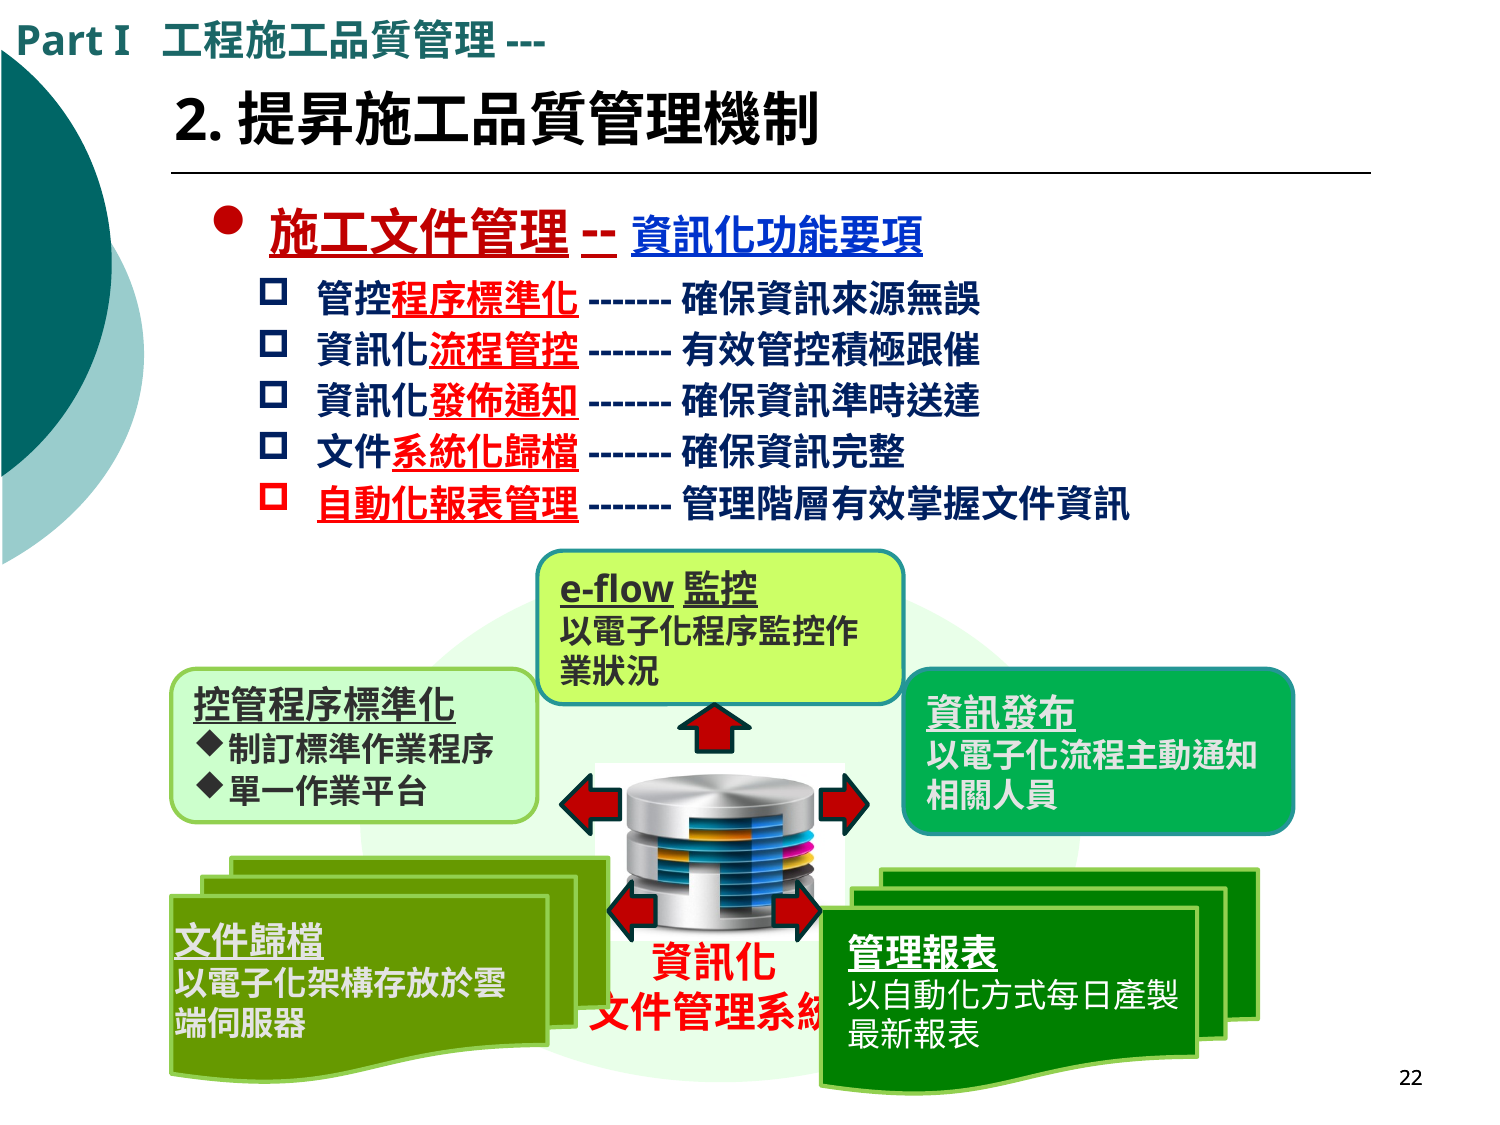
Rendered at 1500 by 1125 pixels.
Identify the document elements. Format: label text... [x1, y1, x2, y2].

text_box 資訊化 文件管理系統 [574, 928, 820, 1044]
picture [595, 763, 845, 928]
text_box 施工文件管理--資訊化功能要項 [194, 184, 1235, 270]
text_box 管理報表 以自動化方式每日產製最新報表 [832, 921, 1199, 1061]
text_box [171, 598, 1258, 1094]
text_box 管控程序標準化-------確保資訊來源無誤 資訊化流程管控-------有效管控積極跟催 資訊化發佈通知-------確保資訊準時送達 文件系統化歸檔-------確保資訊完整 自動化報表管理-------管理階層有效掌握文件資訊 [242, 267, 1317, 532]
text_box Part I 工程施工品質管理--- [0, 0, 597, 79]
text_box 2.提昇施工品質管理機制 [159, 66, 1376, 169]
text_box 文件歸檔 以電子化架構存放於雲端伺服器 [159, 909, 526, 1050]
picture [808, 914, 820, 928]
text_box e-flow監控 以電子化程序監控作業狀況 [537, 550, 904, 705]
text_box 控管程序標準化 制訂標準作業程序 單一作業平台 [171, 668, 538, 823]
text_box [171, 1050, 460, 1082]
picture [609, 914, 621, 928]
text_box 資訊發布 以電子化流程主動通知相關人員 [903, 668, 1294, 834]
